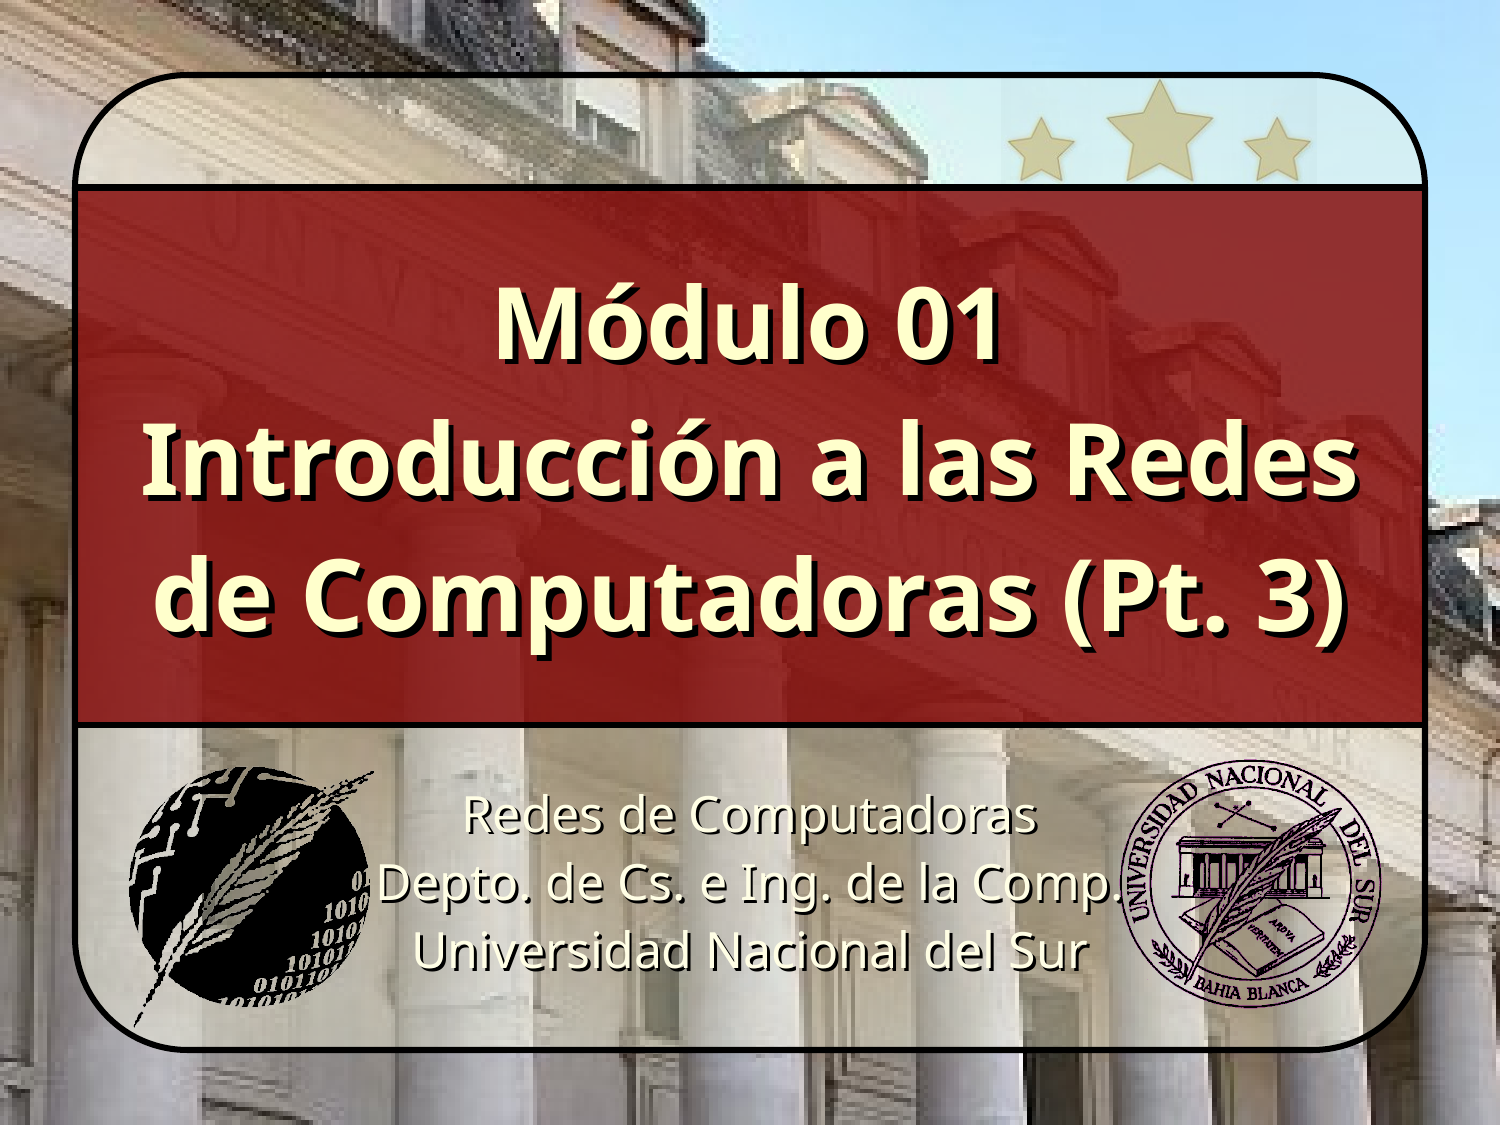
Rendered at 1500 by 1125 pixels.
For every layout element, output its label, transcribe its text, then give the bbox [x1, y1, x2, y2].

title Módulo 01 Introducción a las Redes de Computadoras (Pt. 3) [128, 187, 1372, 726]
picture [0, 0, 1500, 1125]
